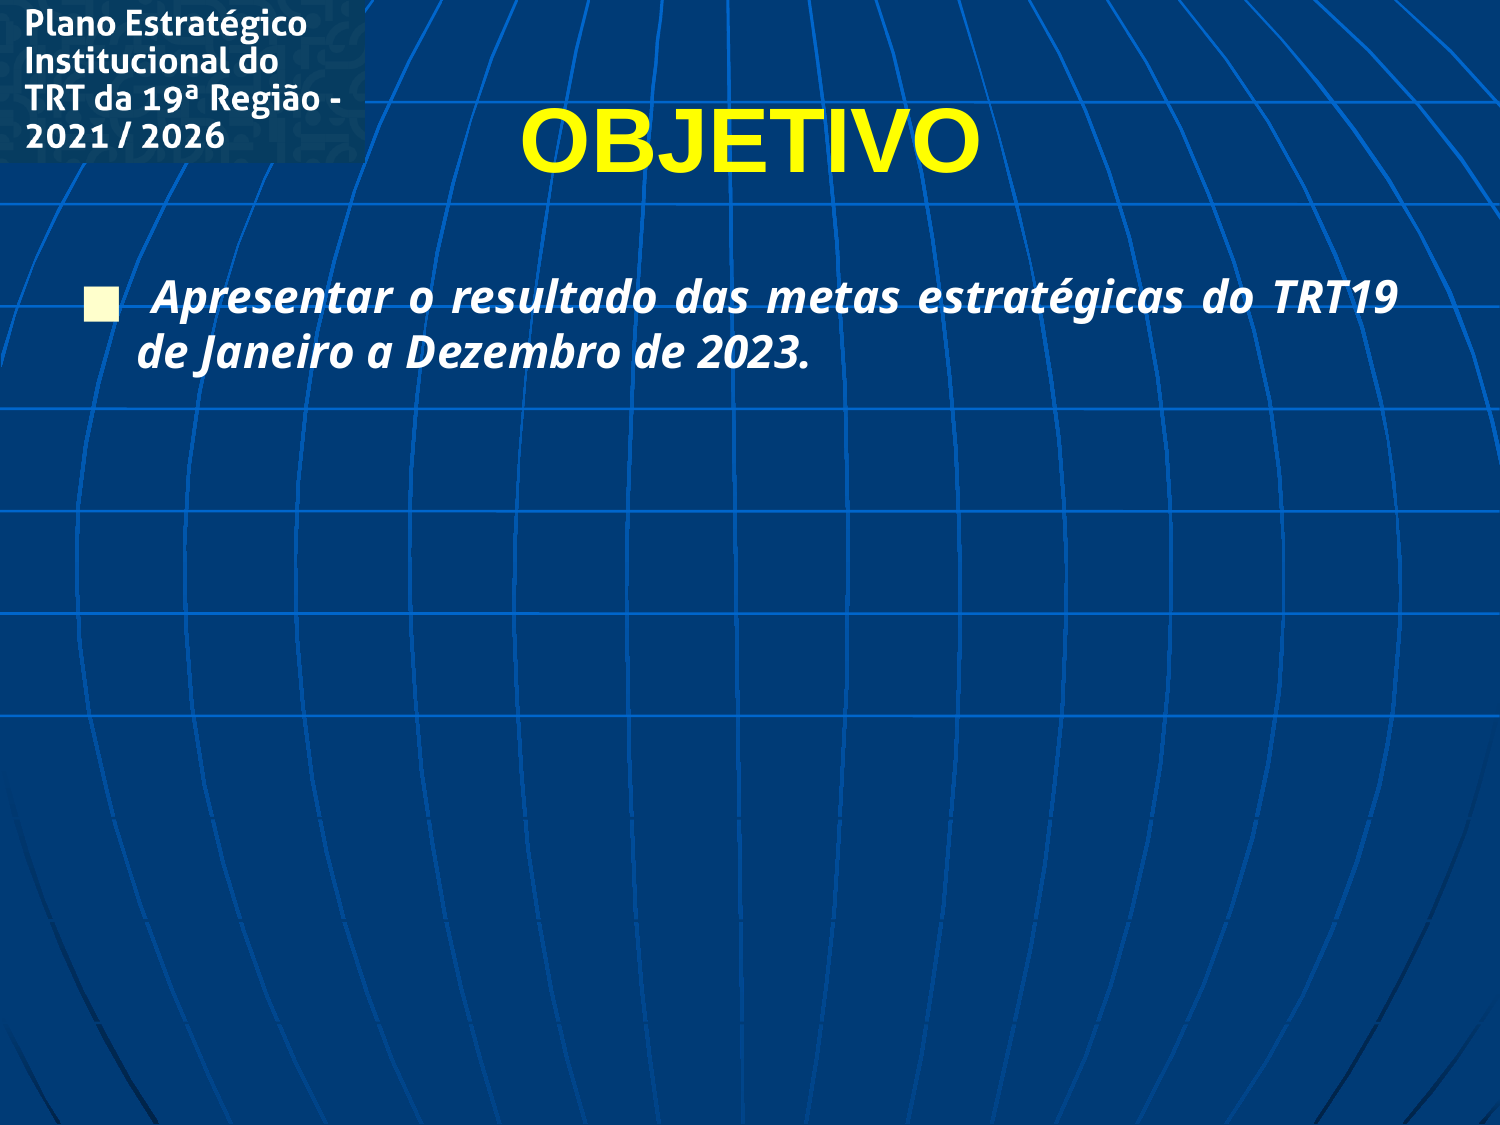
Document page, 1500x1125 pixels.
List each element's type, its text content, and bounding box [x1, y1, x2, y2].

title OBJETIVO [76, 42, 1427, 230]
text_box Apresentar o resultado das metas estratégicas do TRT19 de Janeiro a Dezembro de 2023. [64, 196, 1415, 1094]
picture [0, 0, 365, 163]
